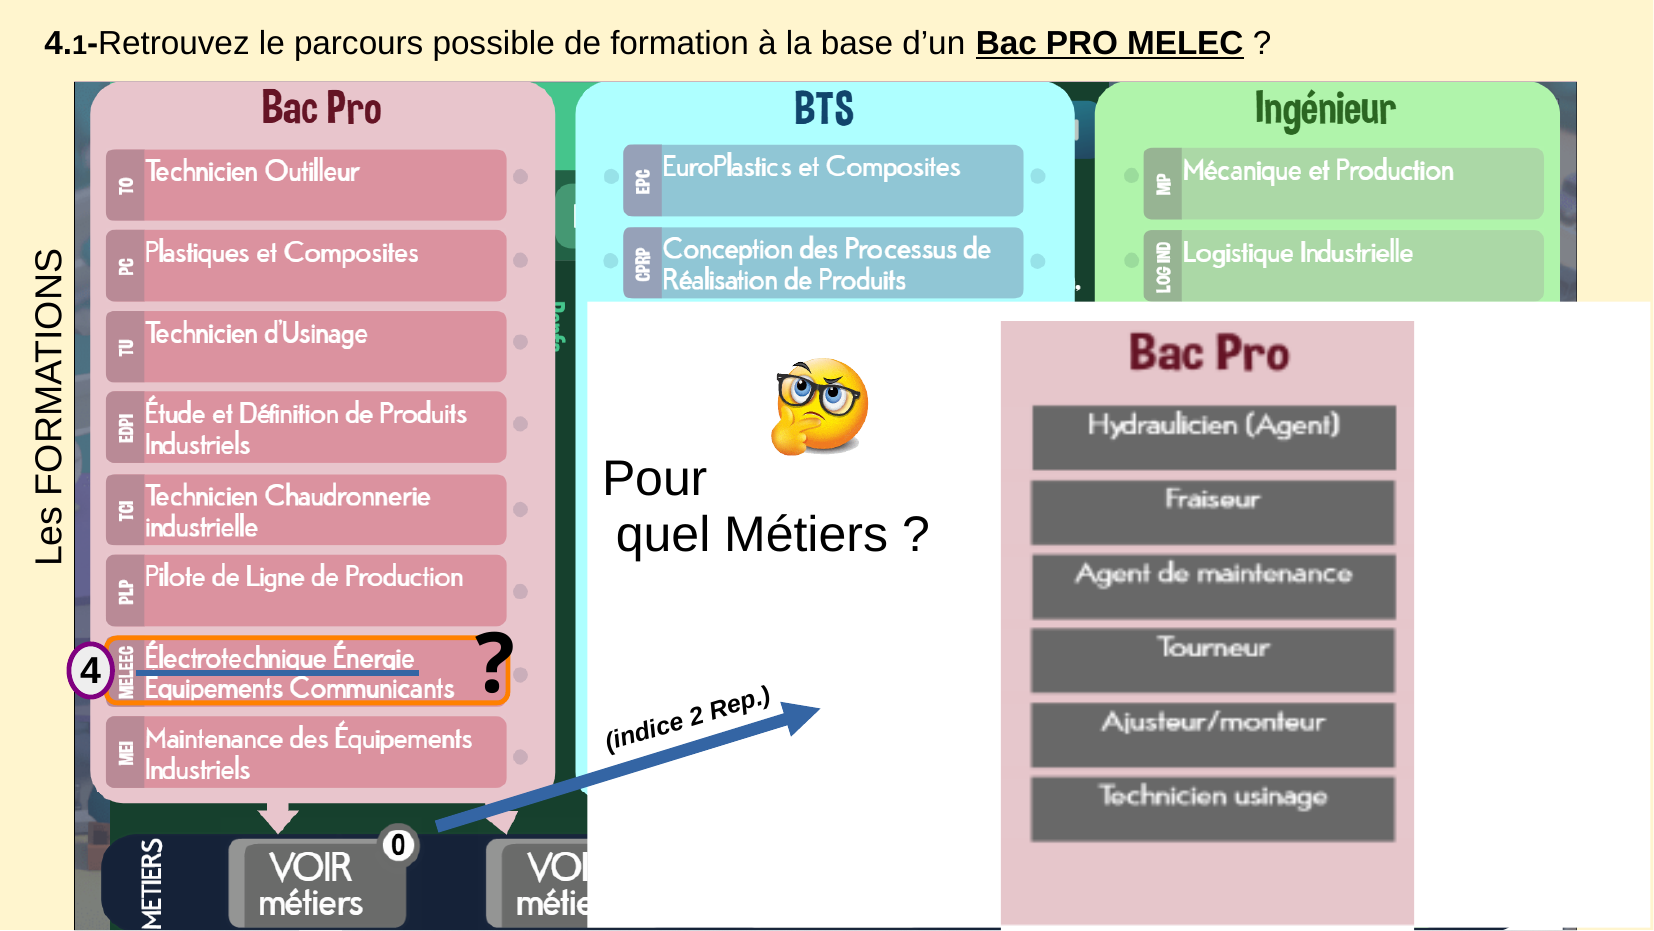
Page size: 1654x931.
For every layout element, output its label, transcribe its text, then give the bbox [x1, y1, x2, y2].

text_box [587, 731, 722, 773]
picture [767, 354, 870, 458]
text_box Pour quel Métiers ? [587, 443, 972, 570]
text_box [587, 301, 1651, 928]
picture [109, 641, 460, 700]
text_box 4.1-Retrouvez le parcours possible de formation à la base d’un Bac PRO MELEC ? [29, 17, 1654, 70]
text_box Les FORMATIONS [19, 124, 77, 582]
text_box 4 [68, 643, 113, 698]
text_box (indice 2 Rep.) [585, 658, 824, 768]
text_box ? [460, 596, 520, 728]
text_box [723, 727, 735, 731]
picture [74, 81, 1577, 931]
